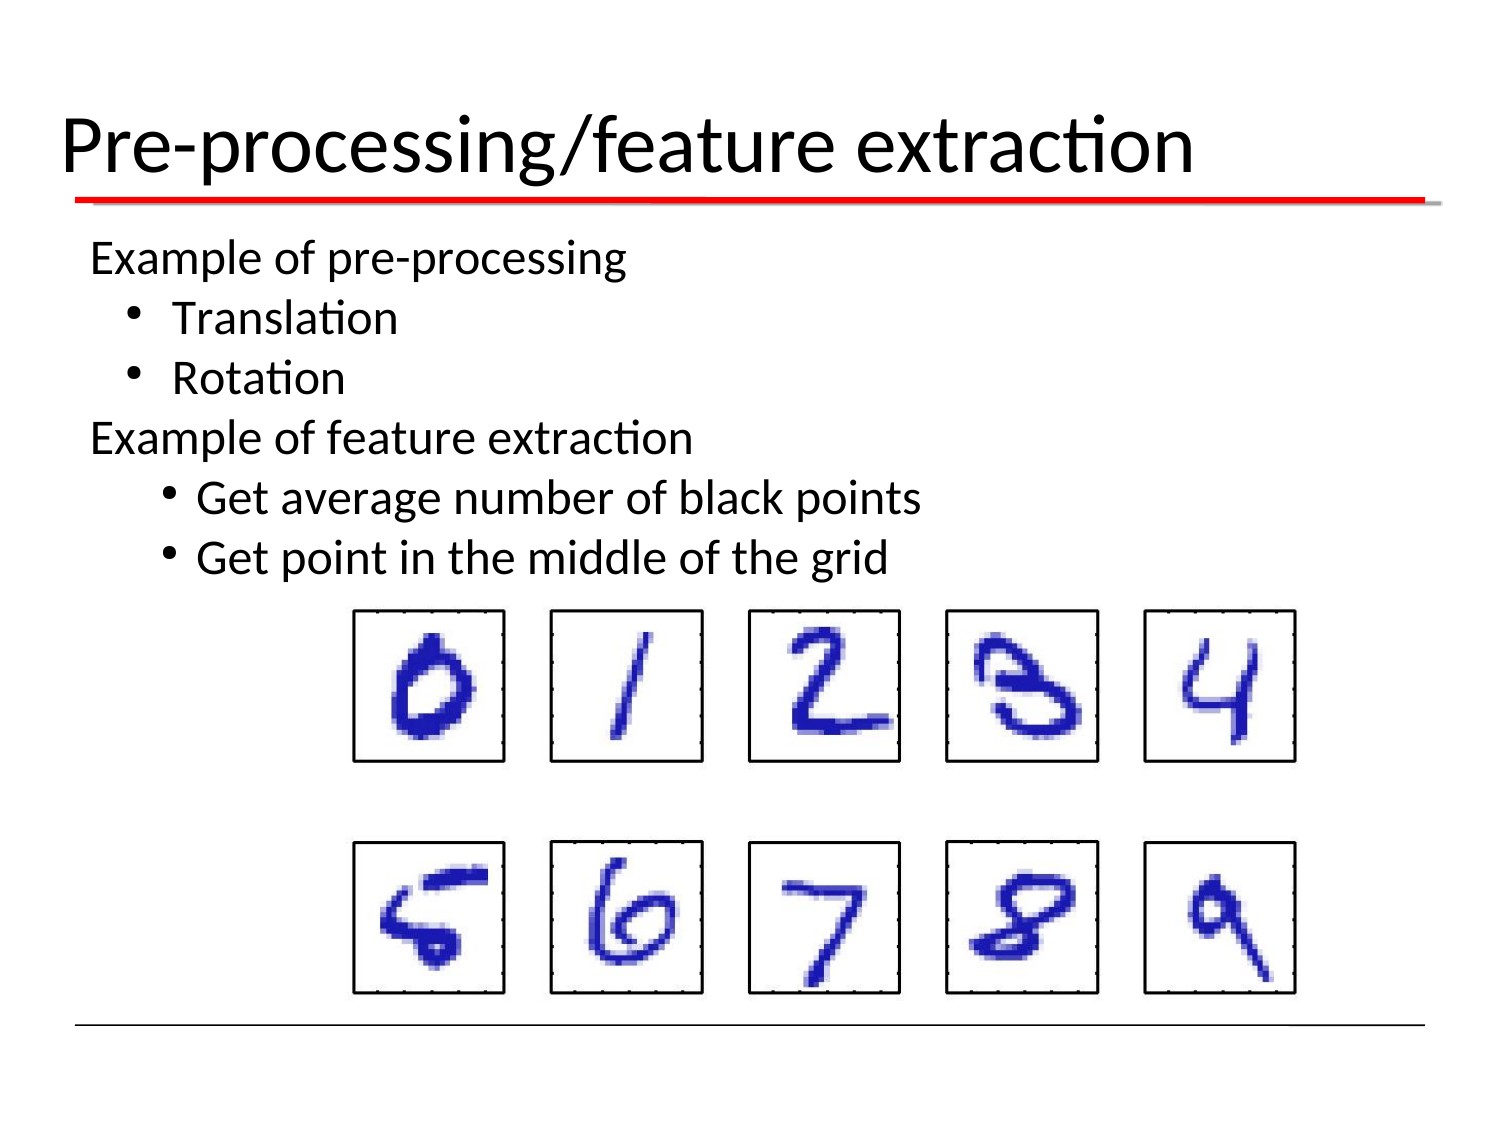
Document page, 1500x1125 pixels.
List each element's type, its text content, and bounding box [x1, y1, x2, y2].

text_box [337, 597, 1313, 1013]
title Pre-processing/feature extraction [45, 45, 1471, 233]
text_box Example of pre-processing Translation Rotation Example of feature extraction Get average number of black points Get point in the middle of the grid [75, 216, 1426, 653]
